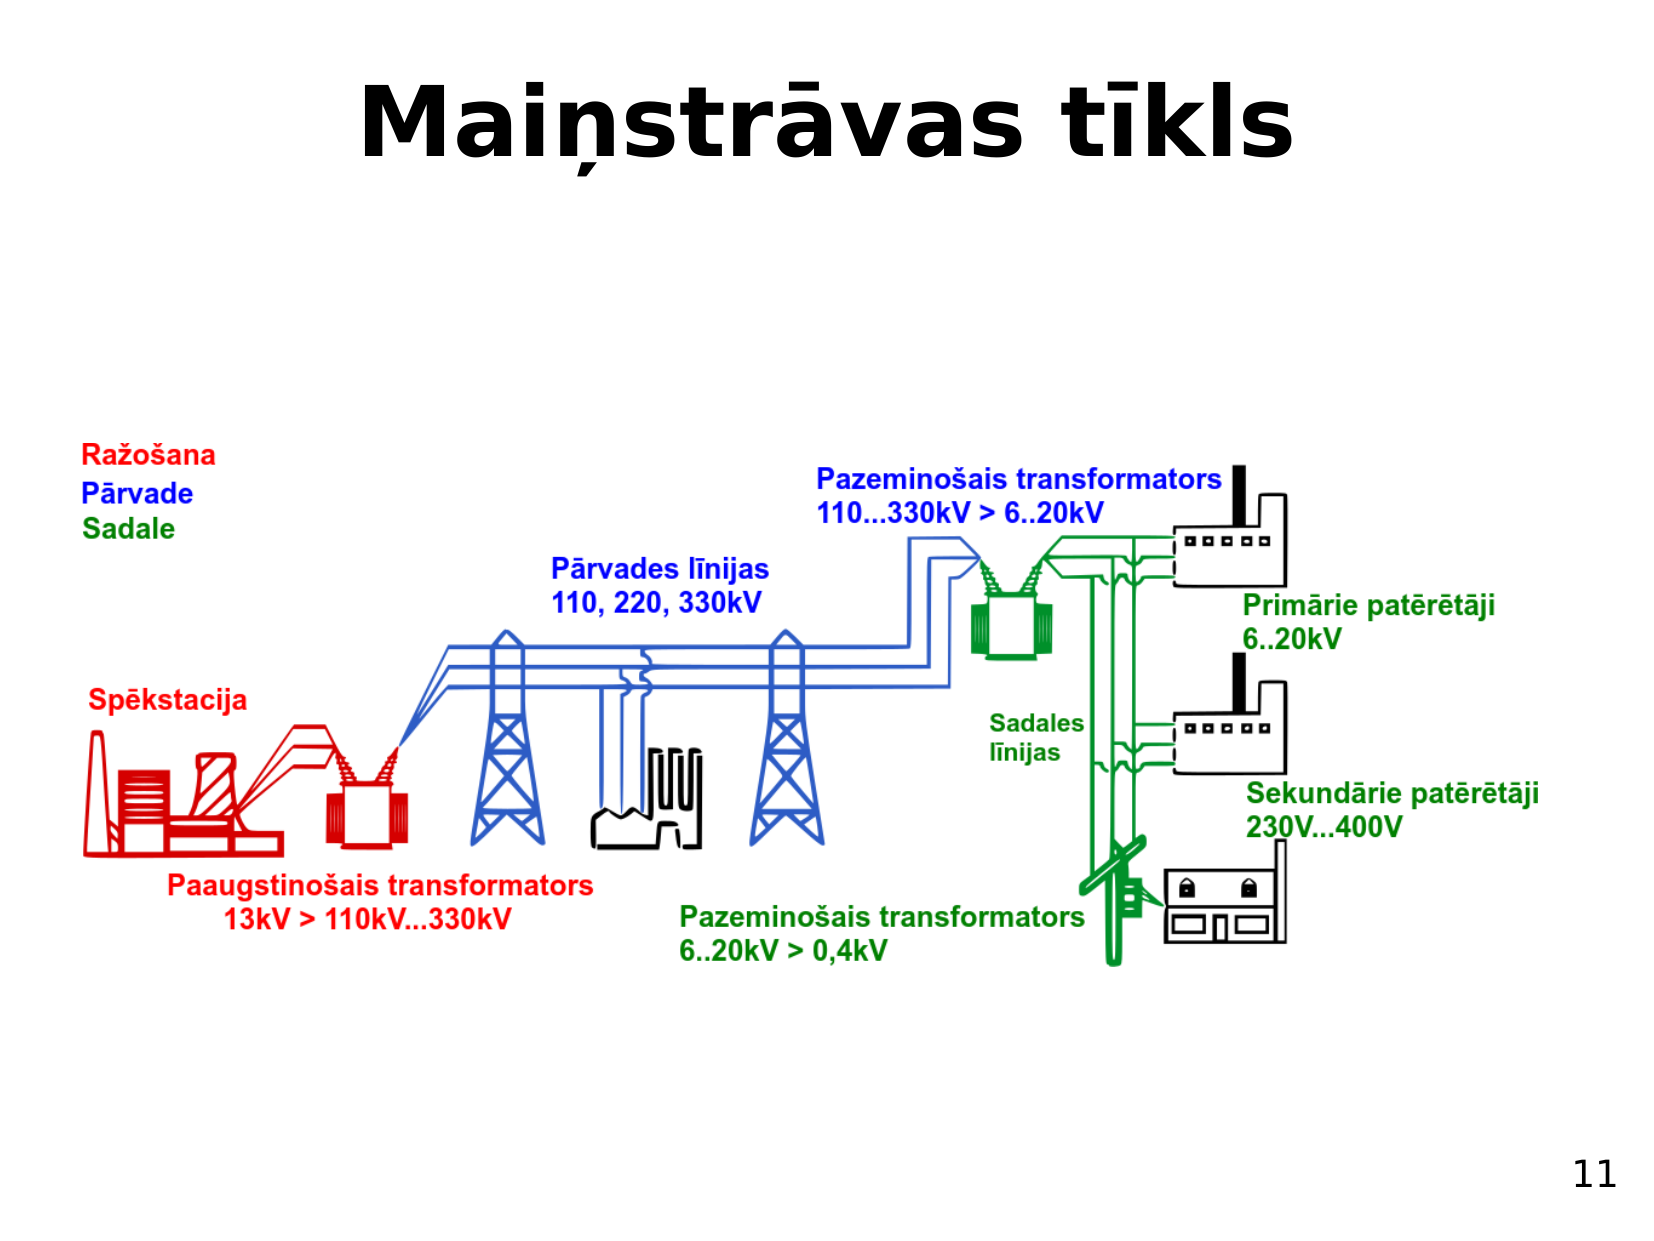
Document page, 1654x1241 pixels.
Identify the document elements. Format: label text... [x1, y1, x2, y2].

picture [82, 443, 1538, 967]
title Maiņstrāvas tīkls [82, 49, 1571, 196]
